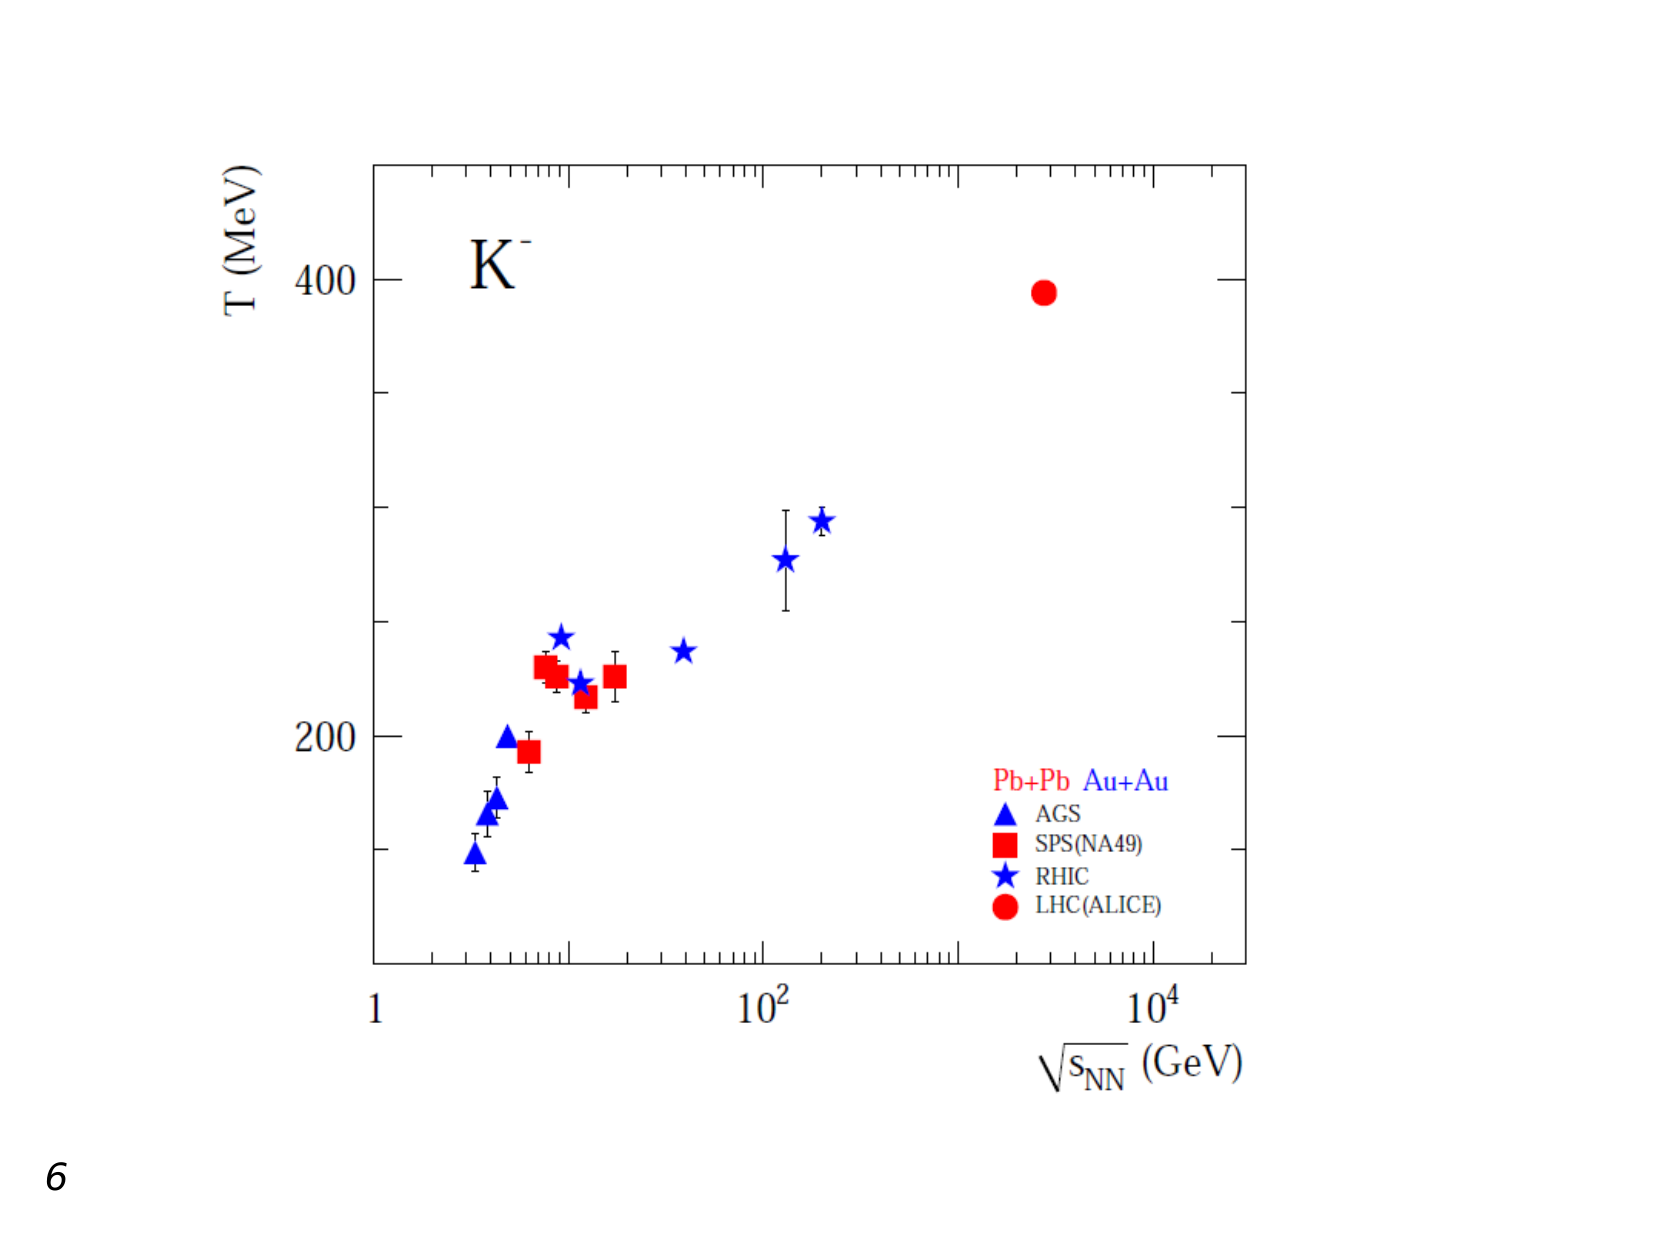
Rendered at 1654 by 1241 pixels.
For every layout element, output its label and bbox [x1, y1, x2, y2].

picture [207, 149, 1273, 1114]
